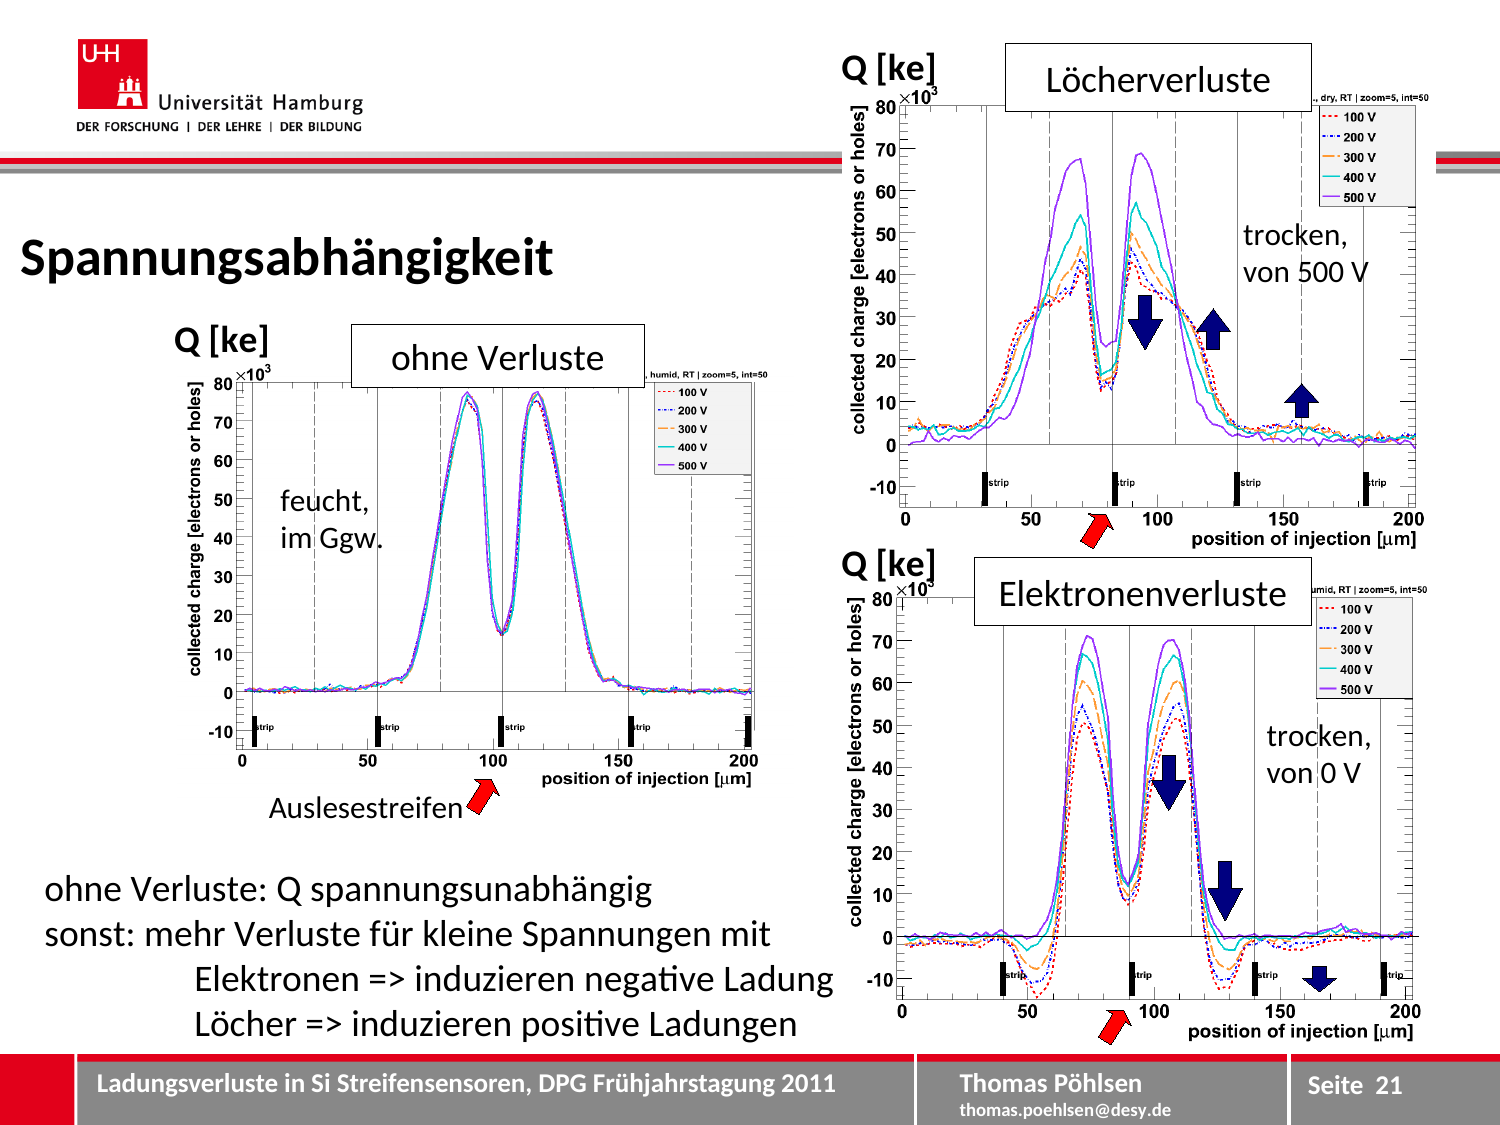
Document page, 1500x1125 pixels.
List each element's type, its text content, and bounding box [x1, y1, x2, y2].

text_box ohne Verluste: Q spannungsunabhängig sonst: mehr Verluste für kleine Spannungen mit Elektronen => induzieren negative Ladung Löcher => induzieren positive Ladungen [29, 856, 886, 1052]
text_box Q [ke] [159, 307, 308, 368]
picture [177, 362, 794, 798]
text_box feucht, im Ggw. [265, 472, 400, 563]
text_box ohne Verluste [351, 324, 645, 388]
text_box [1151, 755, 1186, 811]
title Spannungsabhängigkeit [5, 200, 842, 308]
text_box Q [ke] [826, 531, 975, 592]
text_box [1284, 383, 1319, 418]
text_box Löcherverluste [1005, 43, 1312, 112]
text_box [1098, 1010, 1132, 1045]
text_box Elektronenverluste [974, 557, 1312, 626]
text_box Q [ke] [826, 35, 975, 96]
text_box [1080, 513, 1114, 549]
picture [838, 576, 1434, 1046]
text_box [1128, 295, 1163, 350]
text_box [479, 779, 500, 815]
text_box trocken, von 0 V [1251, 707, 1489, 798]
text_box [1208, 861, 1243, 921]
text_box [1302, 966, 1337, 992]
text_box [1196, 308, 1231, 350]
text_box Auslesestreifen [253, 779, 479, 856]
text_box trocken, von 500 V [1228, 206, 1436, 297]
picture [0, 0, 1500, 554]
